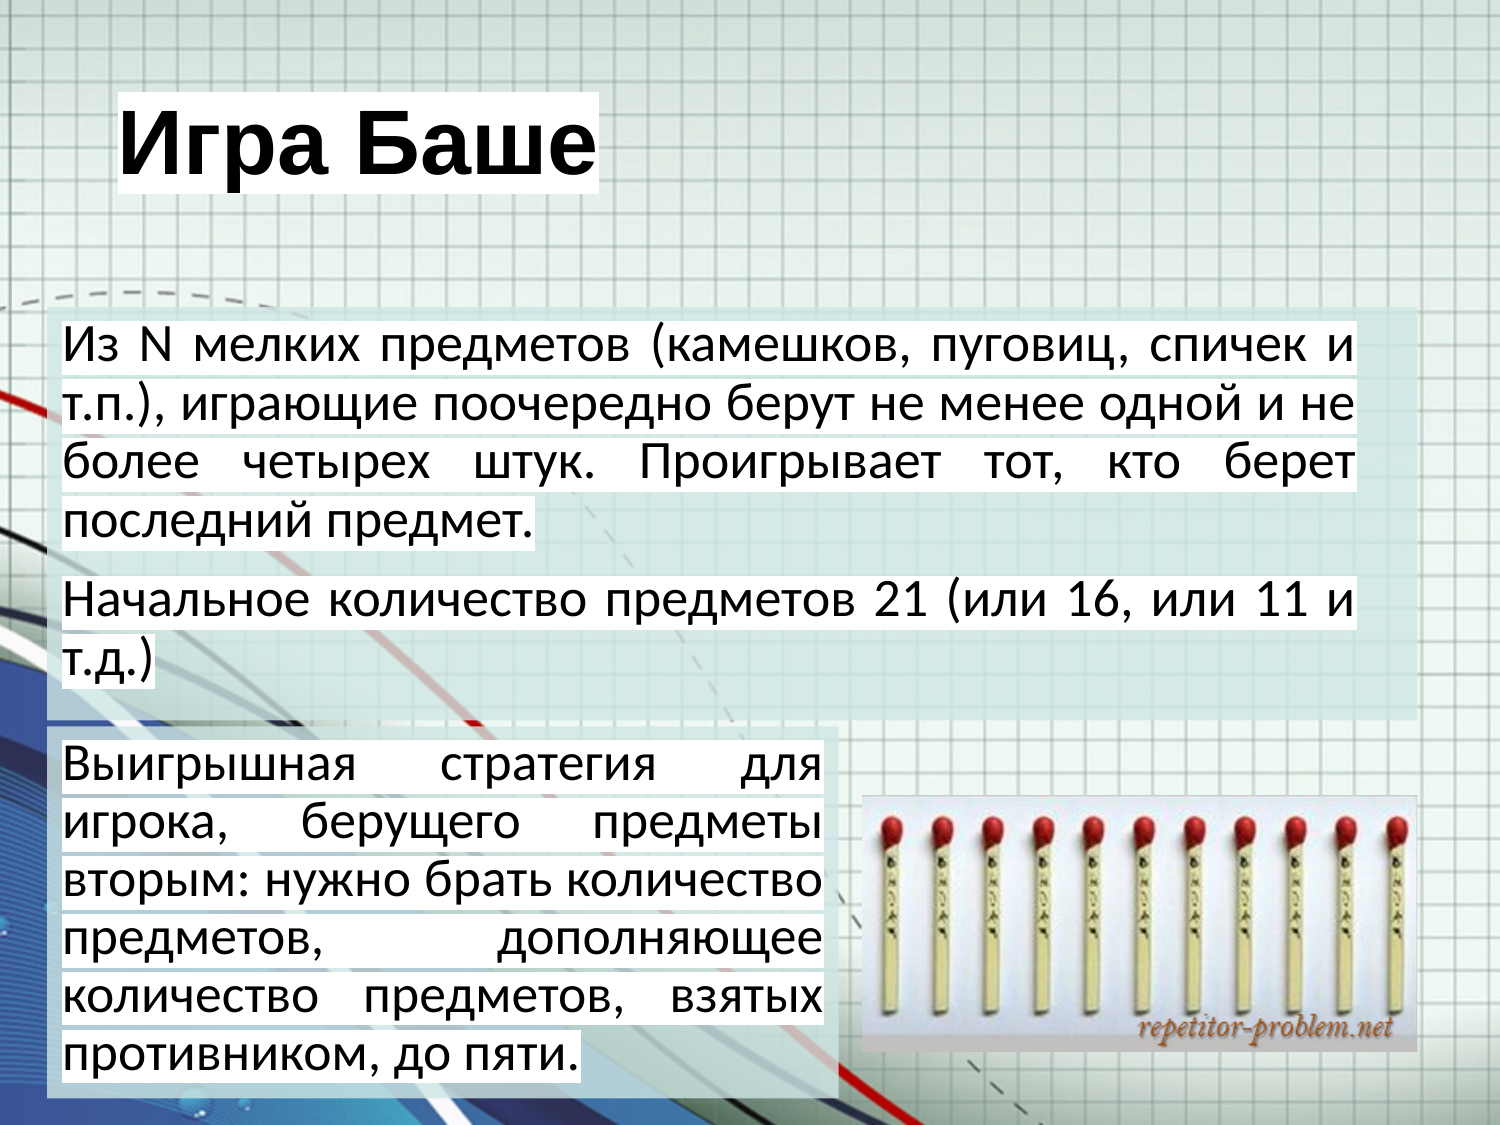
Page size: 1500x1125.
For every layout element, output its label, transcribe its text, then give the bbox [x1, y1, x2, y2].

list Выигрышная стратегия для игрока, берущего предметы вторым: нужно брать количество предметов, дополняющее количество предметов, взятых противником, до пяти. [47, 726, 839, 1099]
list [103, 299, 735, 307]
picture [0, 0, 1500, 1125]
list Из N мелких предметов (камешков, пуговиц, спичек и т.п.), играющие поочередно берут не менее одной и не более четырех штук. Проигрывает тот, кто берет последний предмет. Начальное количество предметов 21 (или 16, или 11 и т.д.) [47, 307, 1418, 721]
list [103, 721, 735, 726]
title Игра Баше [103, 32, 1397, 258]
